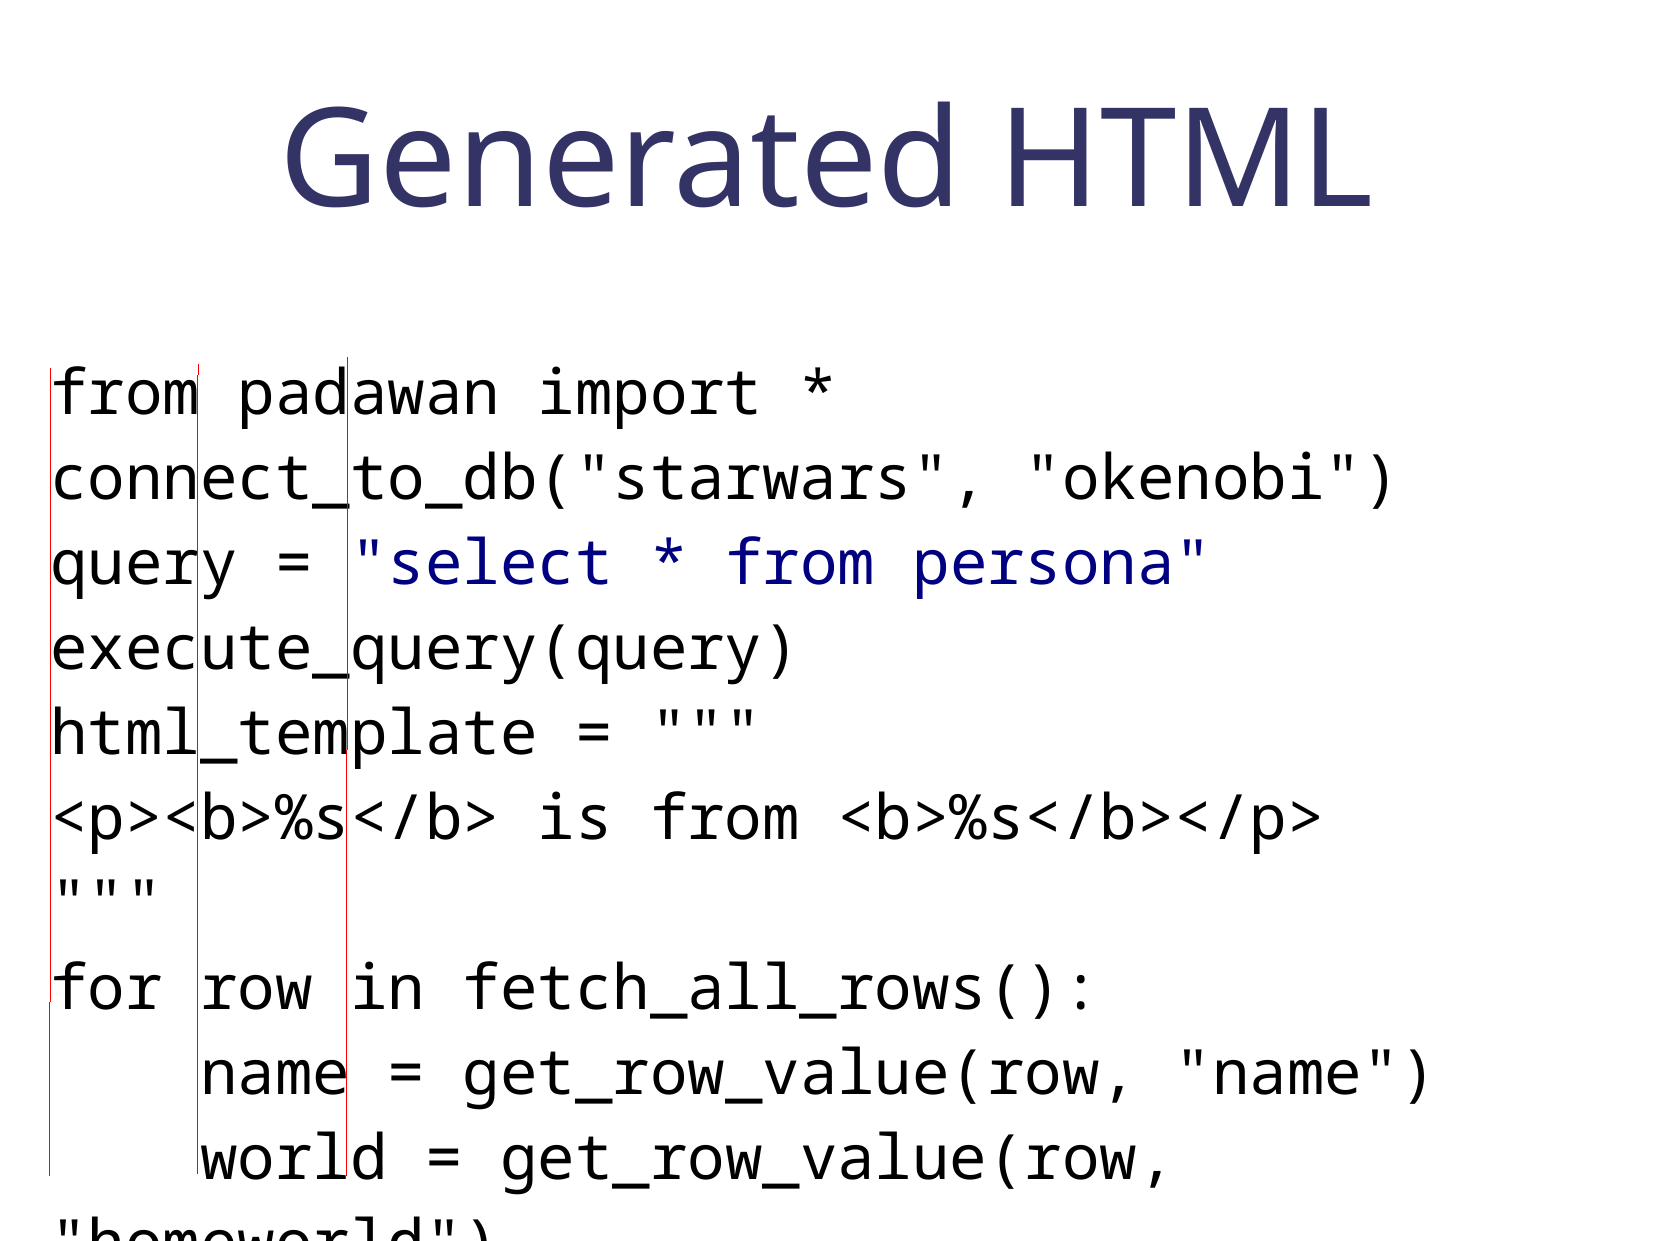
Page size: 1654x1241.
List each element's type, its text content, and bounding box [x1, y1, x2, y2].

title Generated HTML [82, 56, 1571, 250]
subtitle from padawan import * connect_to_db("starwars", "okenobi") query = "select * from persona" execute_query(query) html_template = """ <p><b>%s</b> is from <b>%s</b></p> """ for row in fetch_all_rows(): name = get_row_value(row, "name") world = get_row_value(row, "homeworld") if world!=None: print fill_template(html_template, name, world) [50, 263, 1654, 1241]
